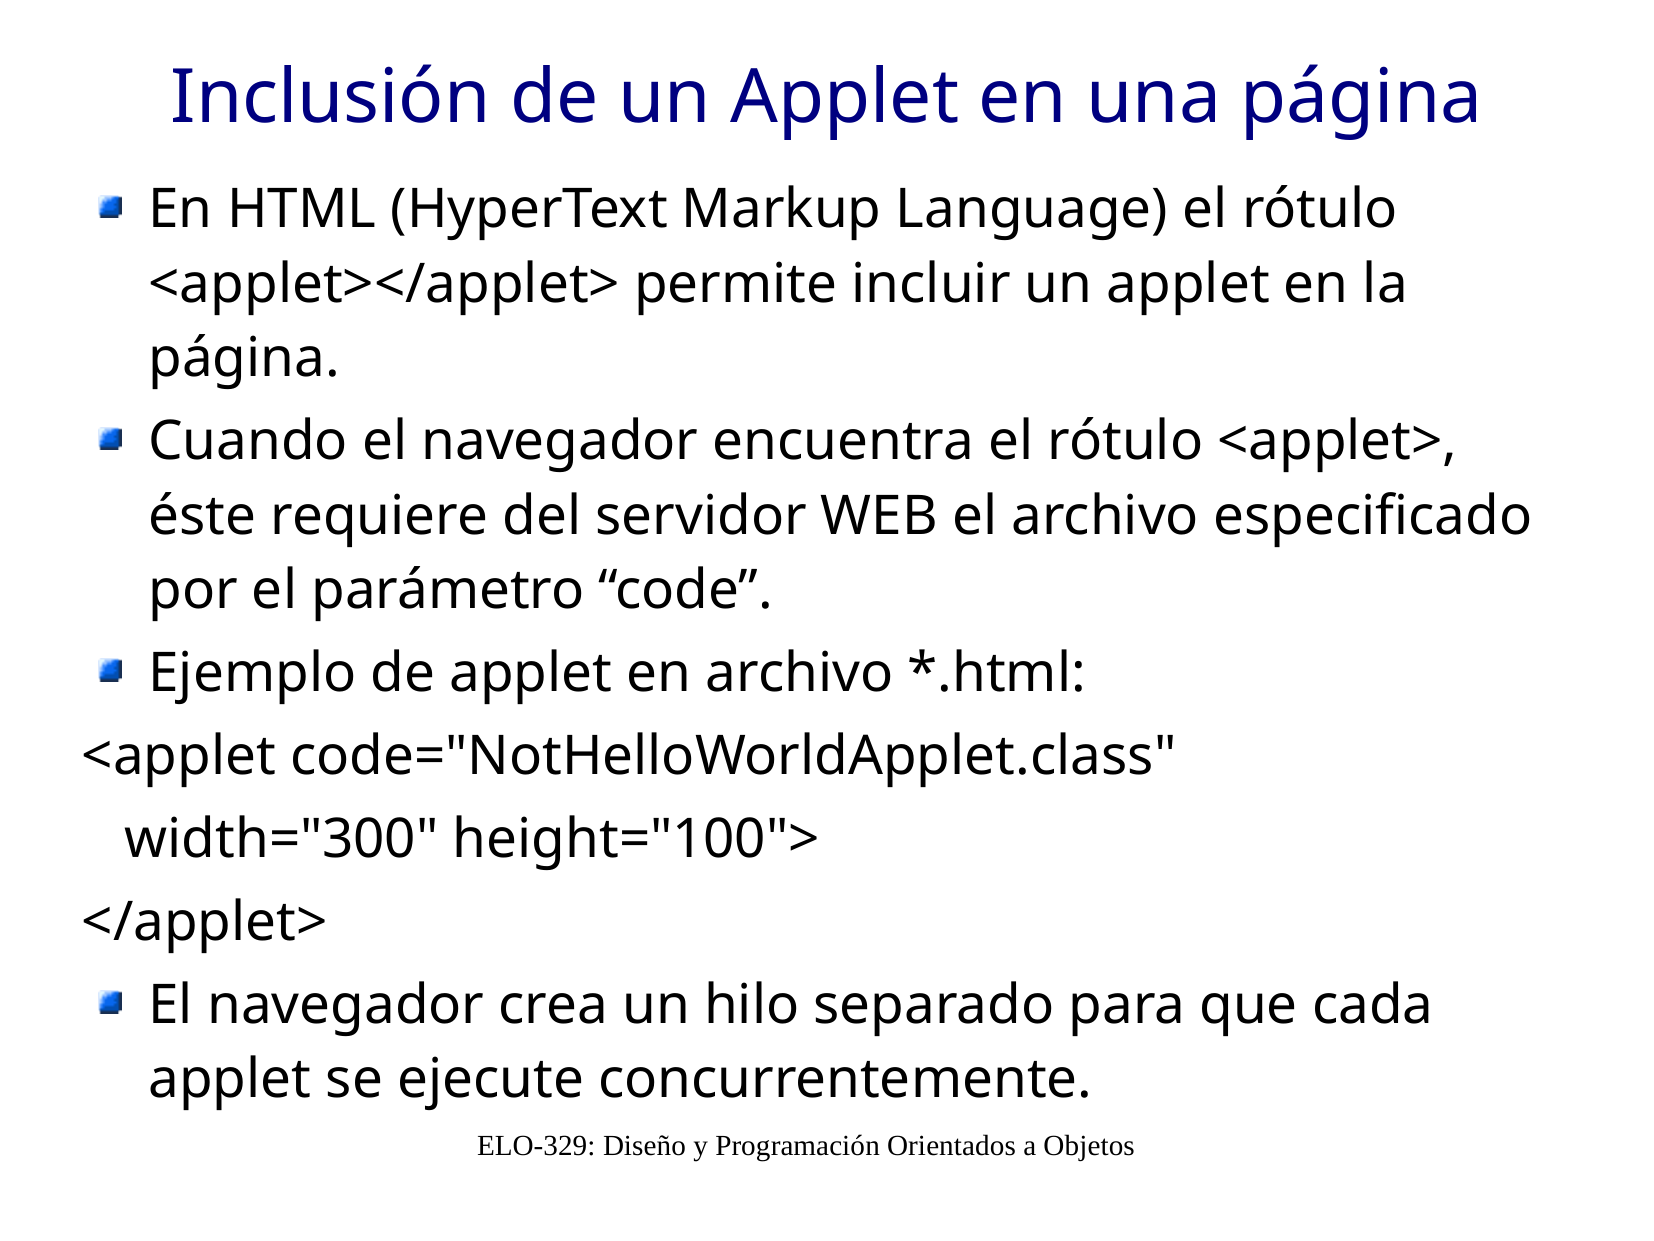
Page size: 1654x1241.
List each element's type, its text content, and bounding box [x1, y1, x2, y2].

title Inclusión de un Applet en una página [82, 43, 1571, 145]
list En HTML (HyperText Markup Language) el rótulo <applet></applet> permite incluir un applet en la página. Cuando el navegador encuentra el rótulo <applet>, éste requiere del servidor WEB el archivo especificado por el parámetro “code”. Ejemplo de applet en archivo *.html: <applet code="NotHelloWorldApplet.class" width="300" height="100"> </applet> El navegador crea un hilo separado para que cada applet se ejecute concurrentemente. [81, 169, 1571, 1120]
